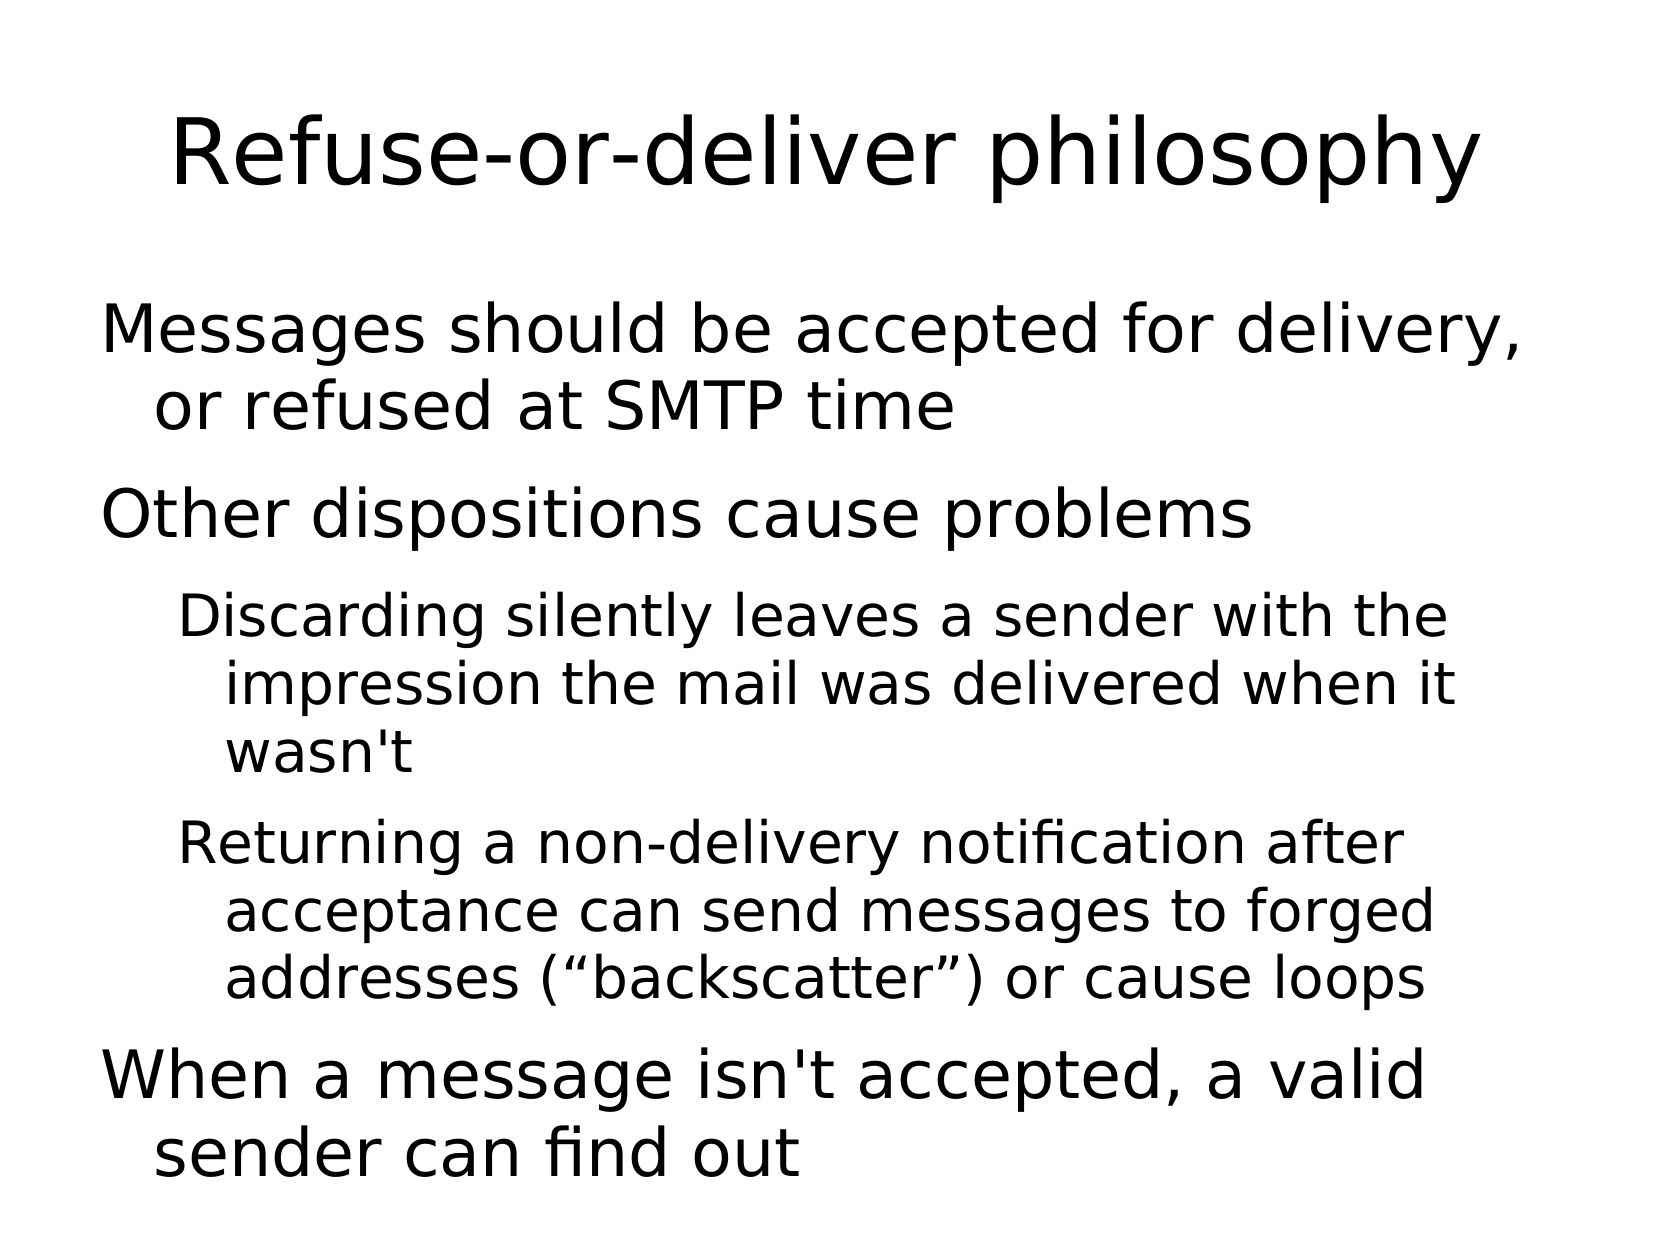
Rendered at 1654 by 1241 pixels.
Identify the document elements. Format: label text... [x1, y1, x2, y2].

list Messages should be accepted for delivery, or refused at SMTP time Other dispositions cause problems Discarding silently leaves a sender with the impression the mail was delivered when it wasn't Returning a non-delivery notification after acceptance can send messages to forged addresses (“backscatter”) or cause loops When a message isn't accepted, a valid sender can find out [82, 290, 1571, 1192]
title Refuse-or-deliver philosophy [82, 56, 1571, 250]
